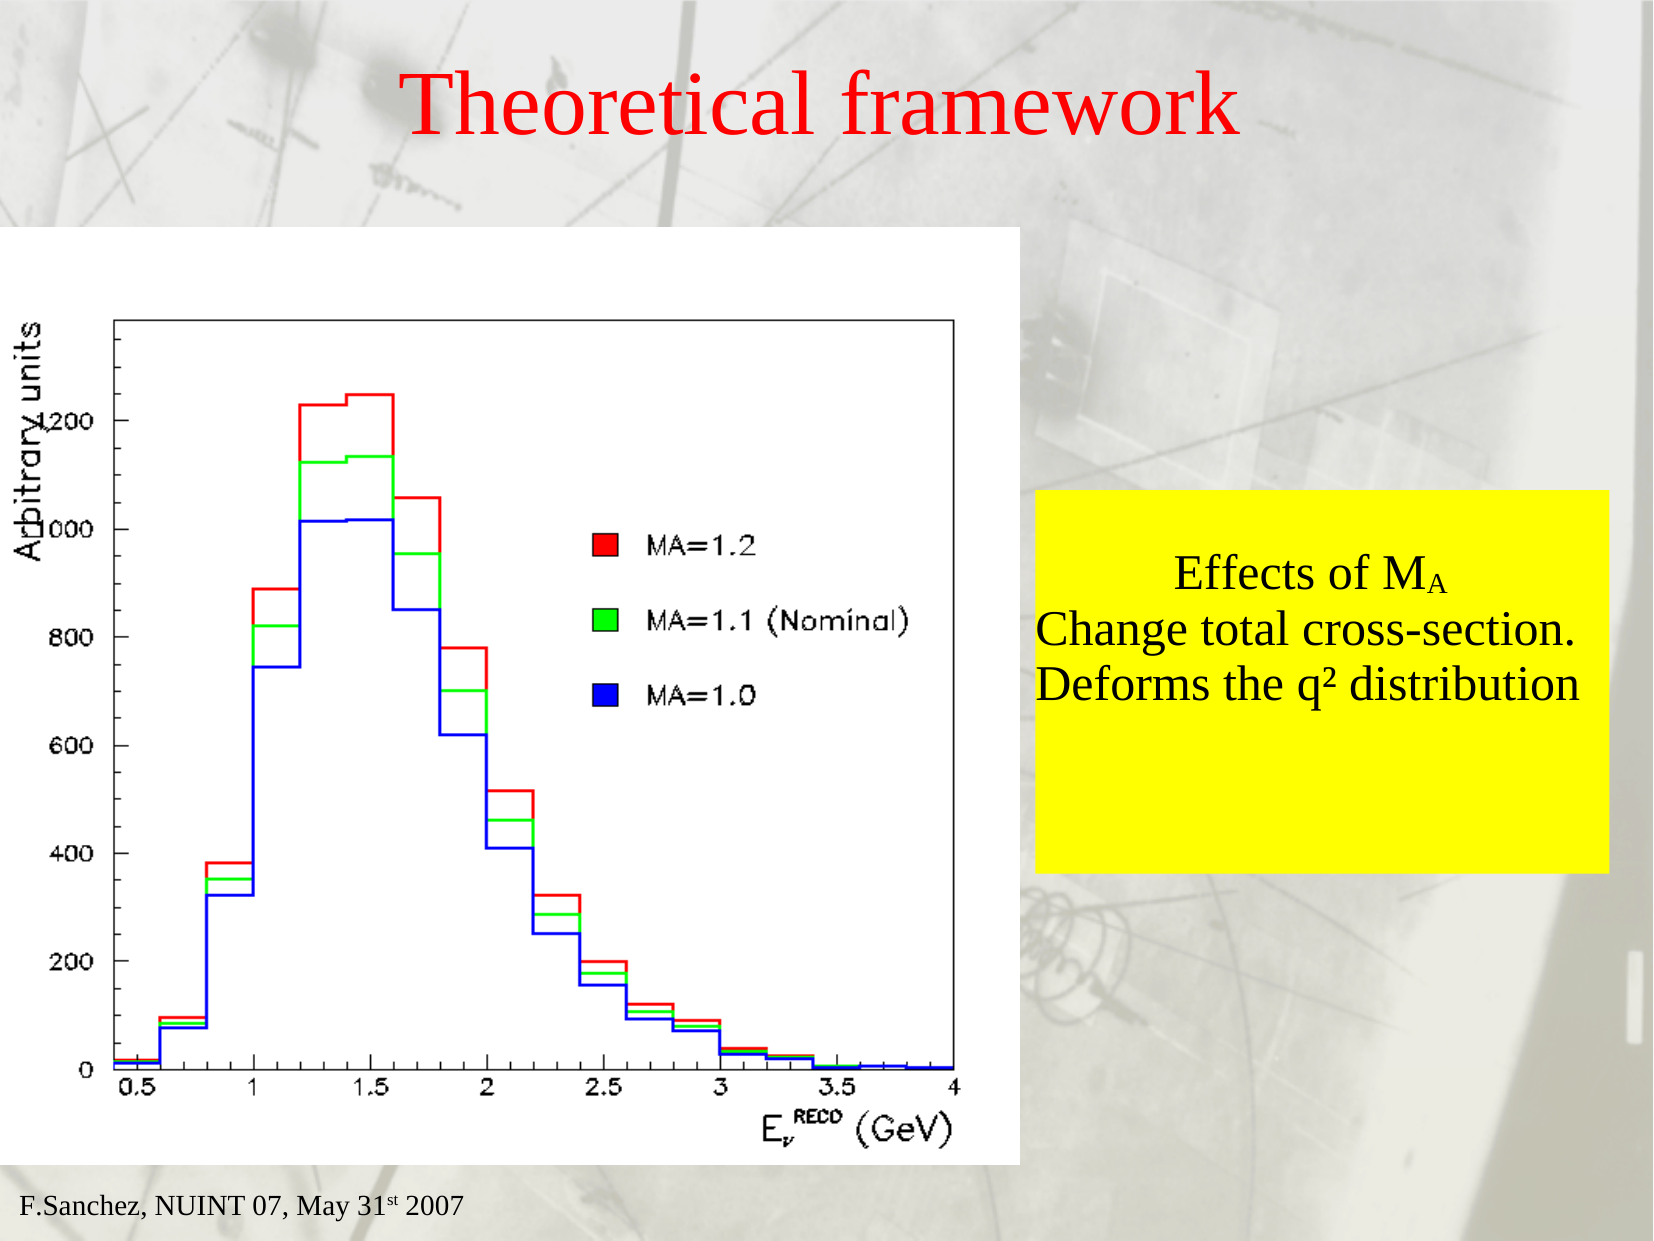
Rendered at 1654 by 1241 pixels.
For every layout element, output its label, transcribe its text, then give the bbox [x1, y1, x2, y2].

picture [0, 0, 1654, 1241]
text_box Effects of MA Change total cross-section. Deforms the q² distribution [1035, 490, 1610, 874]
title Theoretical framework [76, 0, 1565, 208]
